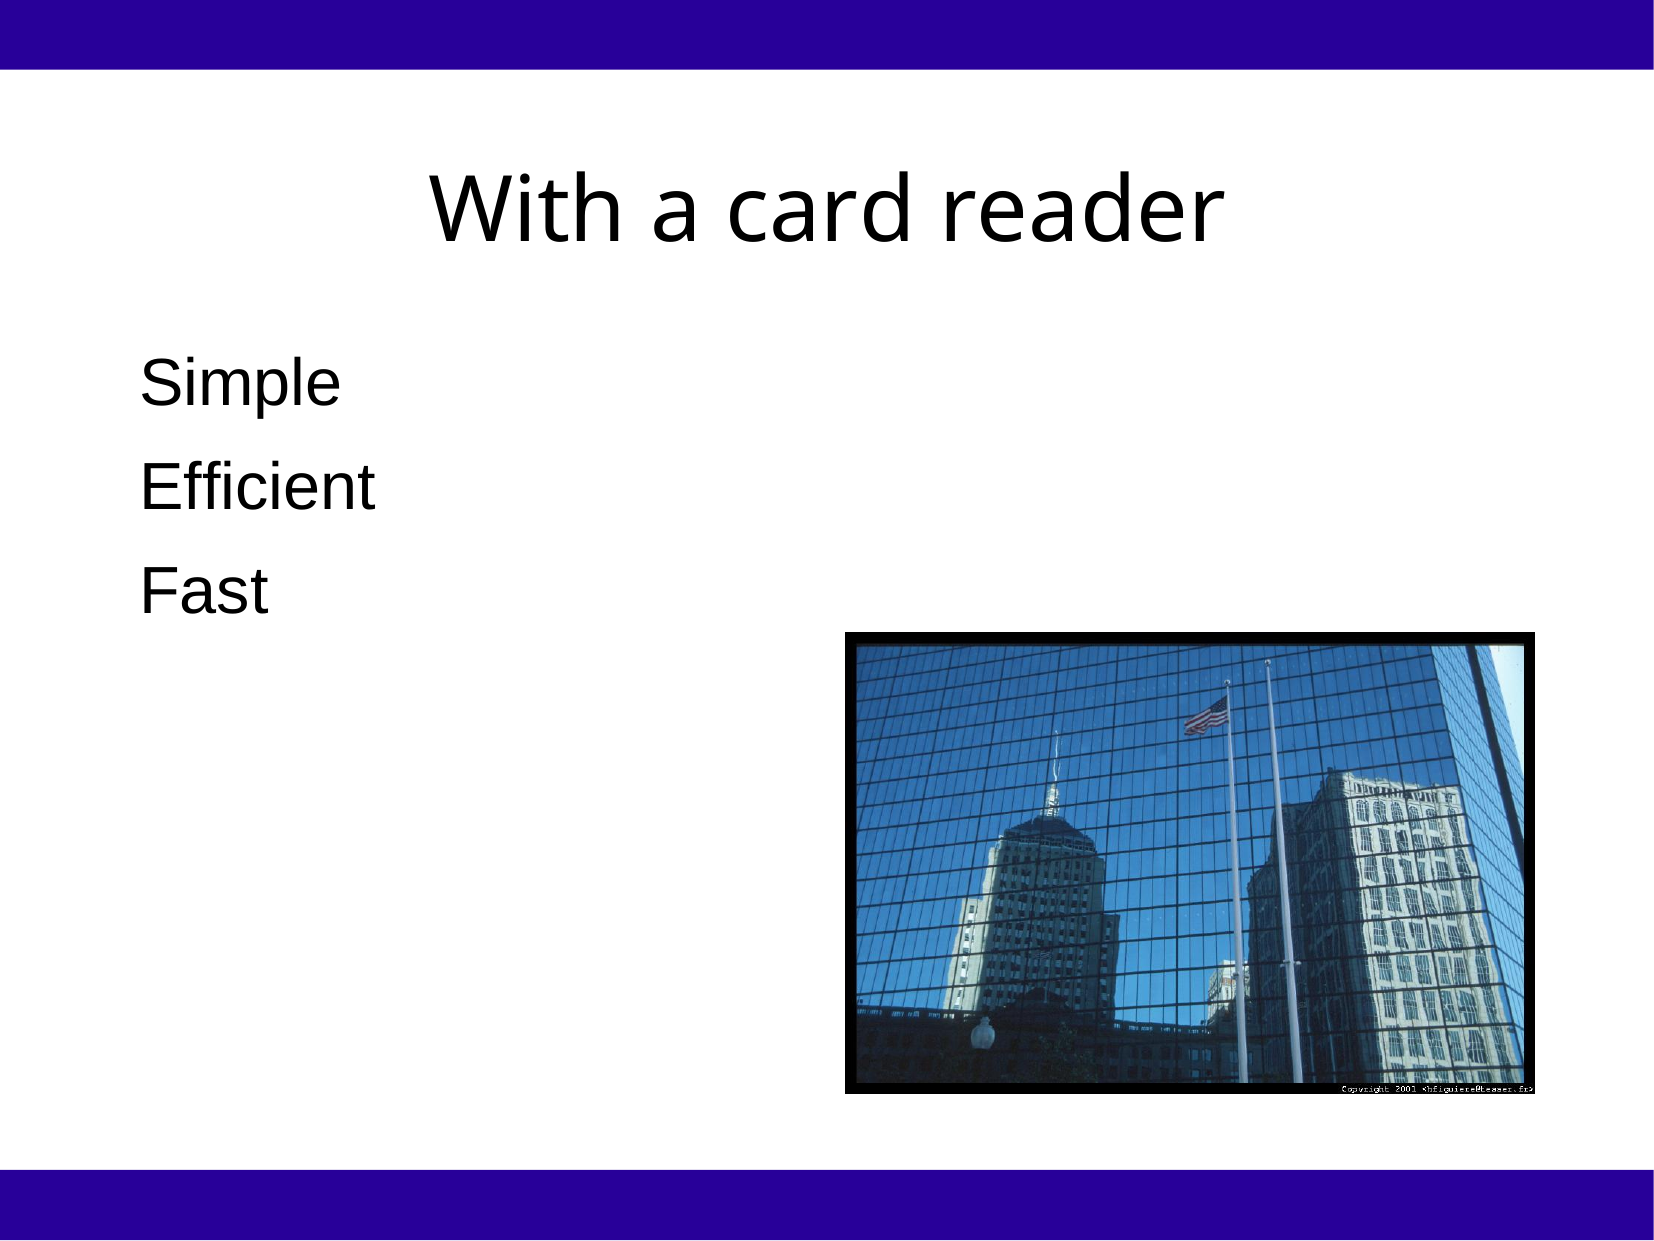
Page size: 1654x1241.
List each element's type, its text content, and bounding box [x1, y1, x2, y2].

title With a card reader [121, 102, 1534, 311]
picture [845, 632, 1535, 1094]
list Simple Efficient Fast [121, 344, 811, 1127]
